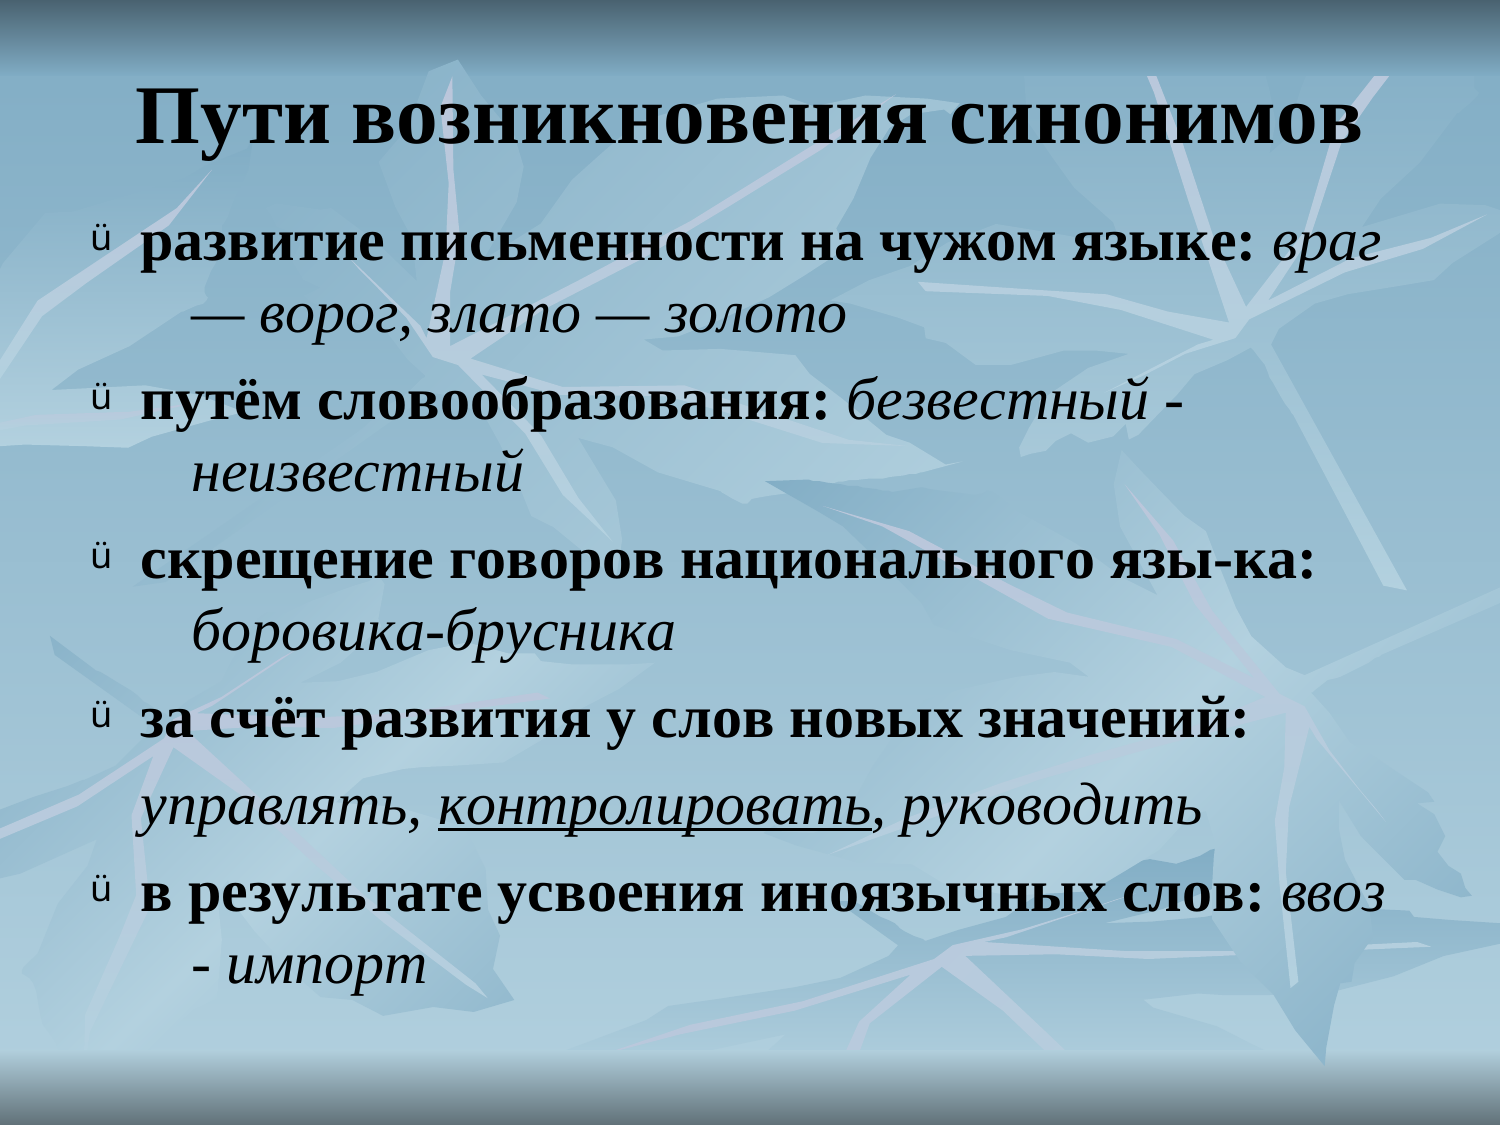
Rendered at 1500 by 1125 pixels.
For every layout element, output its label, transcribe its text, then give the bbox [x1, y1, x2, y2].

list развитие письменности на чужом языке: враг — ворог, злато — золото путём словообразования: безвестный - неизвестный скрещение говоров национального язы-ка: боровика-брусника за счёт развития у слов новых значений: управлять, контролировать, руководить в результате усвоения иноязычных слов: ввоз - импорт [75, 193, 1426, 1006]
title Пути возникновения синонимов [75, 26, 1426, 193]
